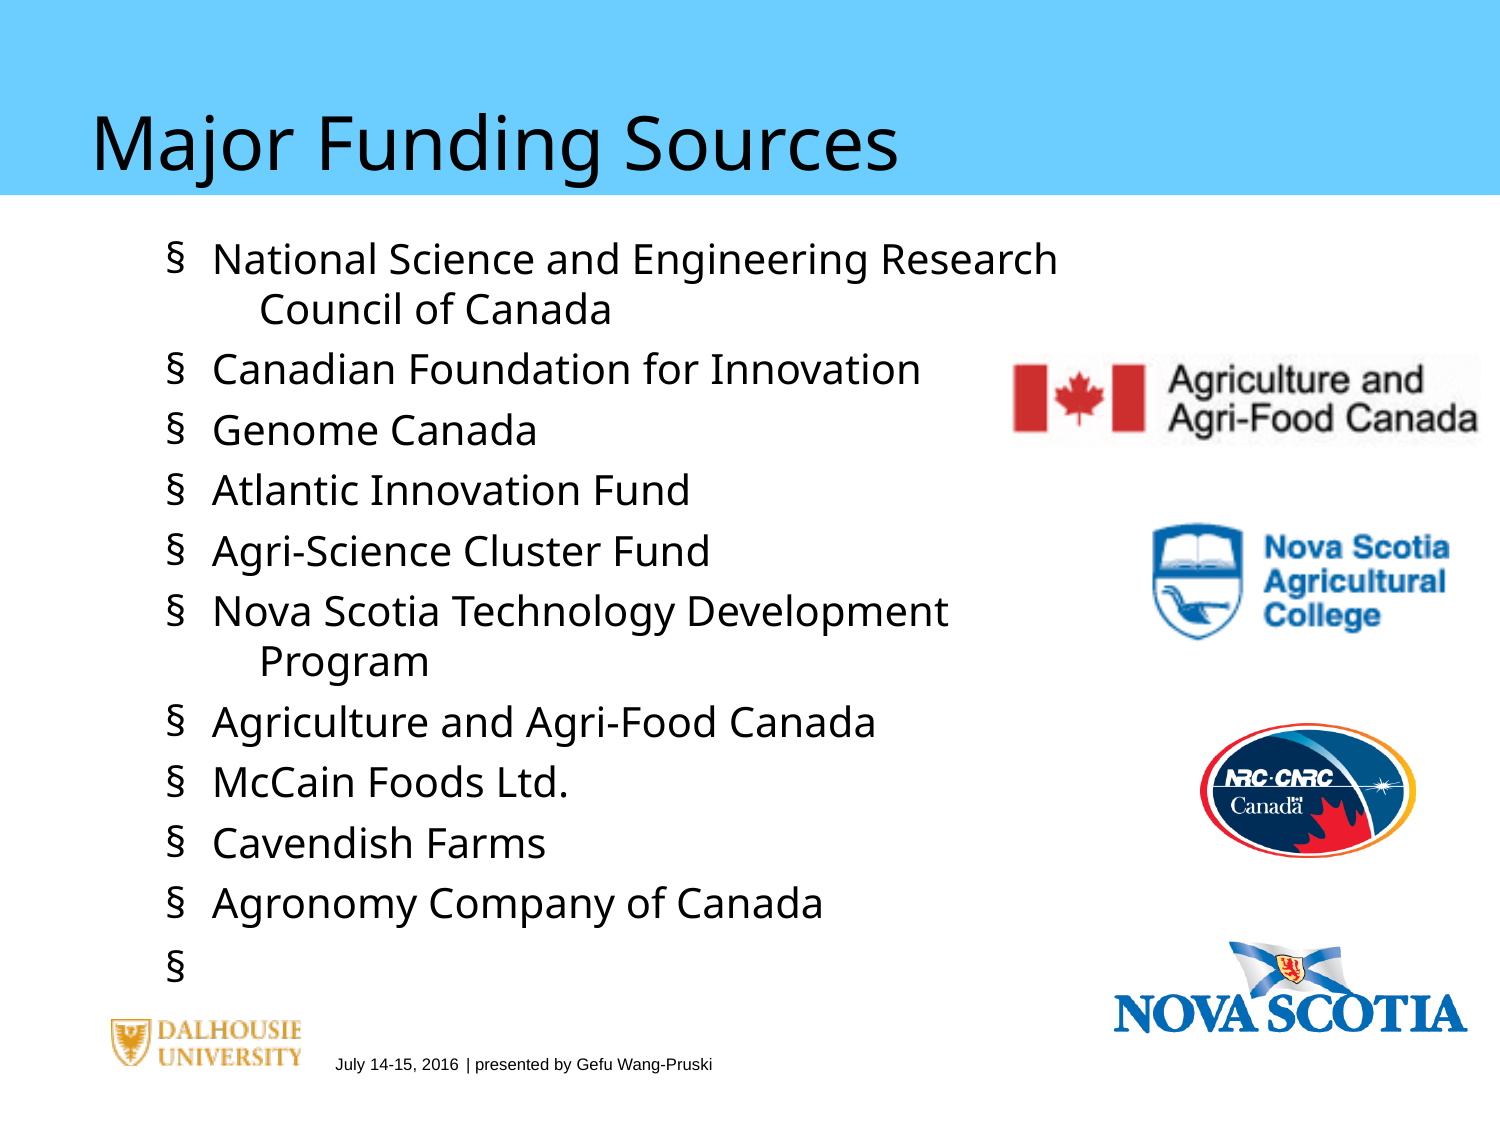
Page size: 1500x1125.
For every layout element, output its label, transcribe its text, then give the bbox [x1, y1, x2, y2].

picture [1200, 723, 1416, 858]
picture [1109, 939, 1471, 1039]
list National Science and Engineering Research Council of Canada Canadian Foundation for Innovation Genome Canada Atlantic Innovation Fund Agri-Science Cluster Fund Nova Scotia Technology Development Program Agriculture and Agri-Food Canada McCain Foods Ltd. Cavendish Farms Agronomy Company of Canada [0, 224, 1132, 955]
picture [1009, 334, 1481, 459]
picture [1151, 510, 1450, 654]
title Major Funding Sources [75, 87, 1101, 205]
